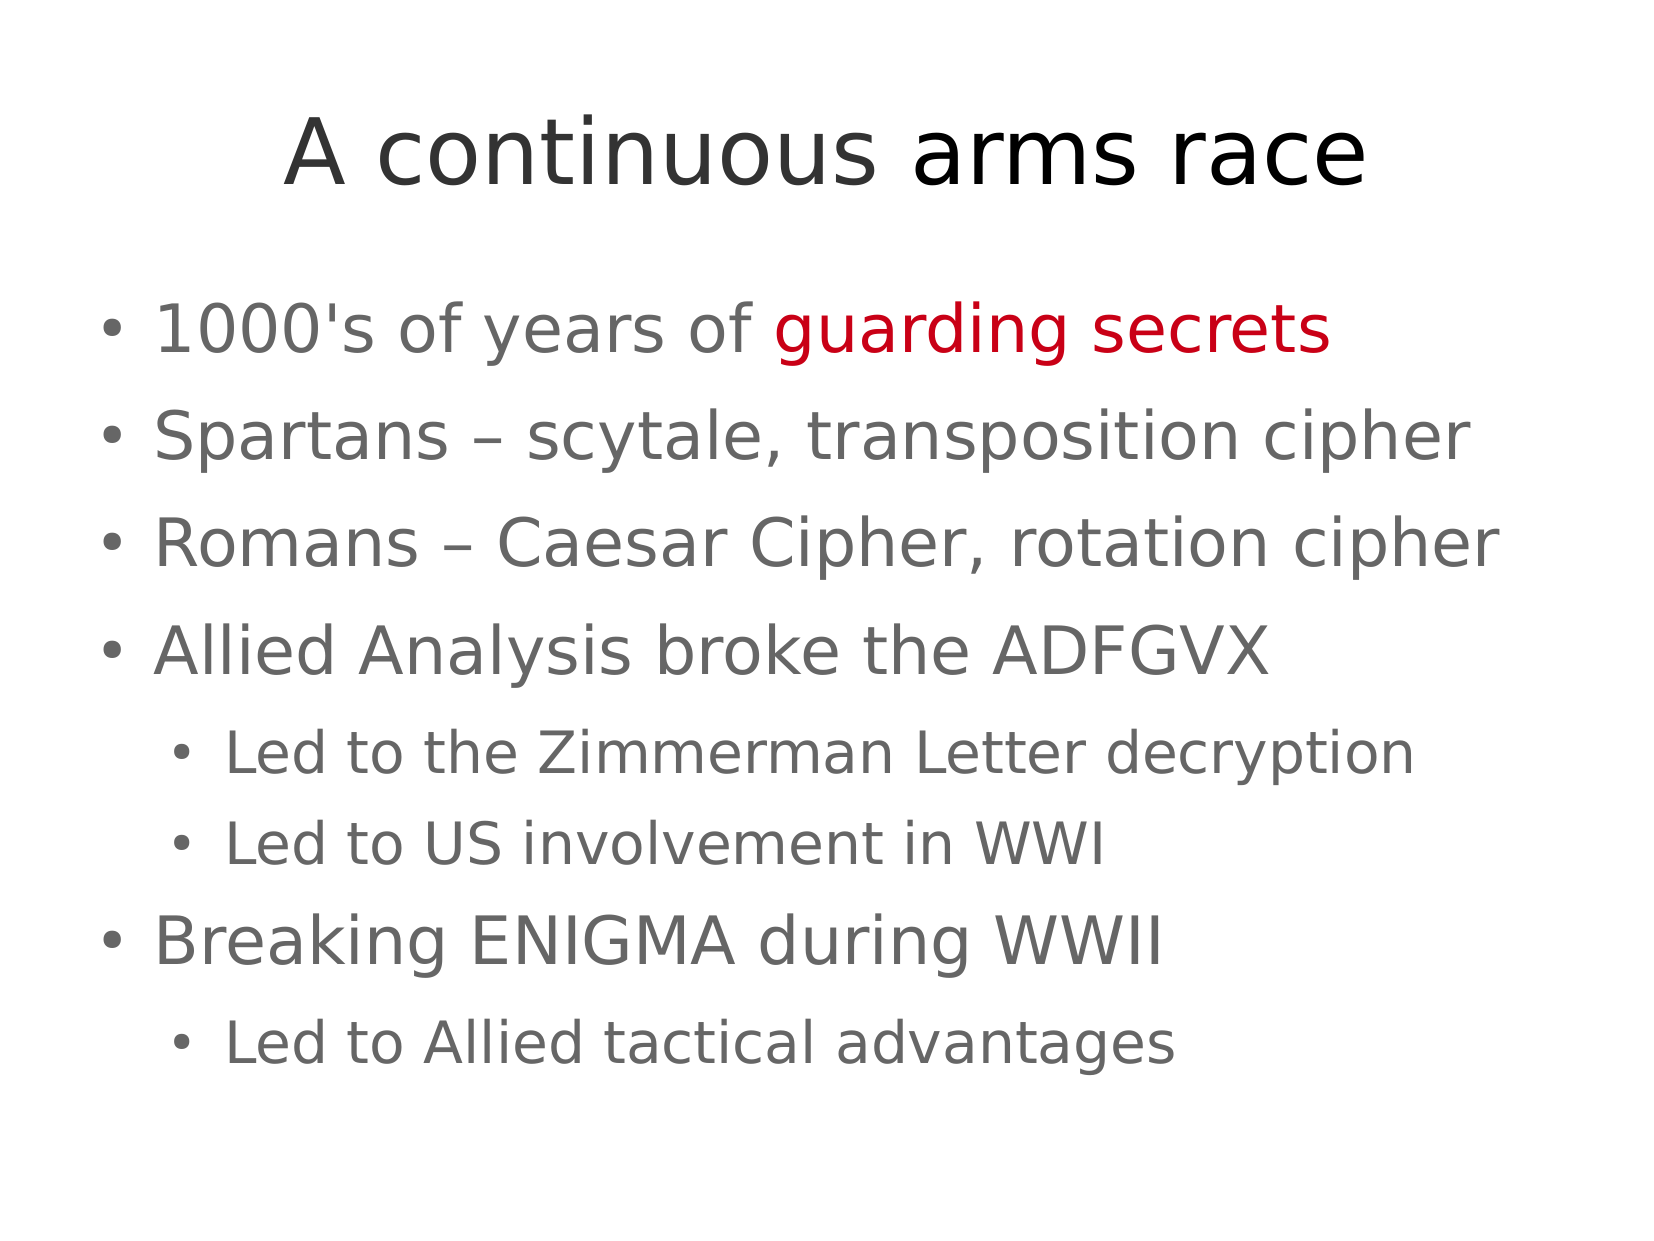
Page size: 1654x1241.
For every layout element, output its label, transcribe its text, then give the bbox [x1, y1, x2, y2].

title A continuous arms race [82, 56, 1571, 250]
list 1000's of years of guarding secrets Spartans – scytale, transposition cipher Romans – Caesar Cipher, rotation cipher Allied Analysis broke the ADFGVX Led to the Zimmerman Letter decryption Led to US involvement in WWI Breaking ENIGMA during WWII Led to Allied tactical advantages [82, 290, 1571, 1109]
